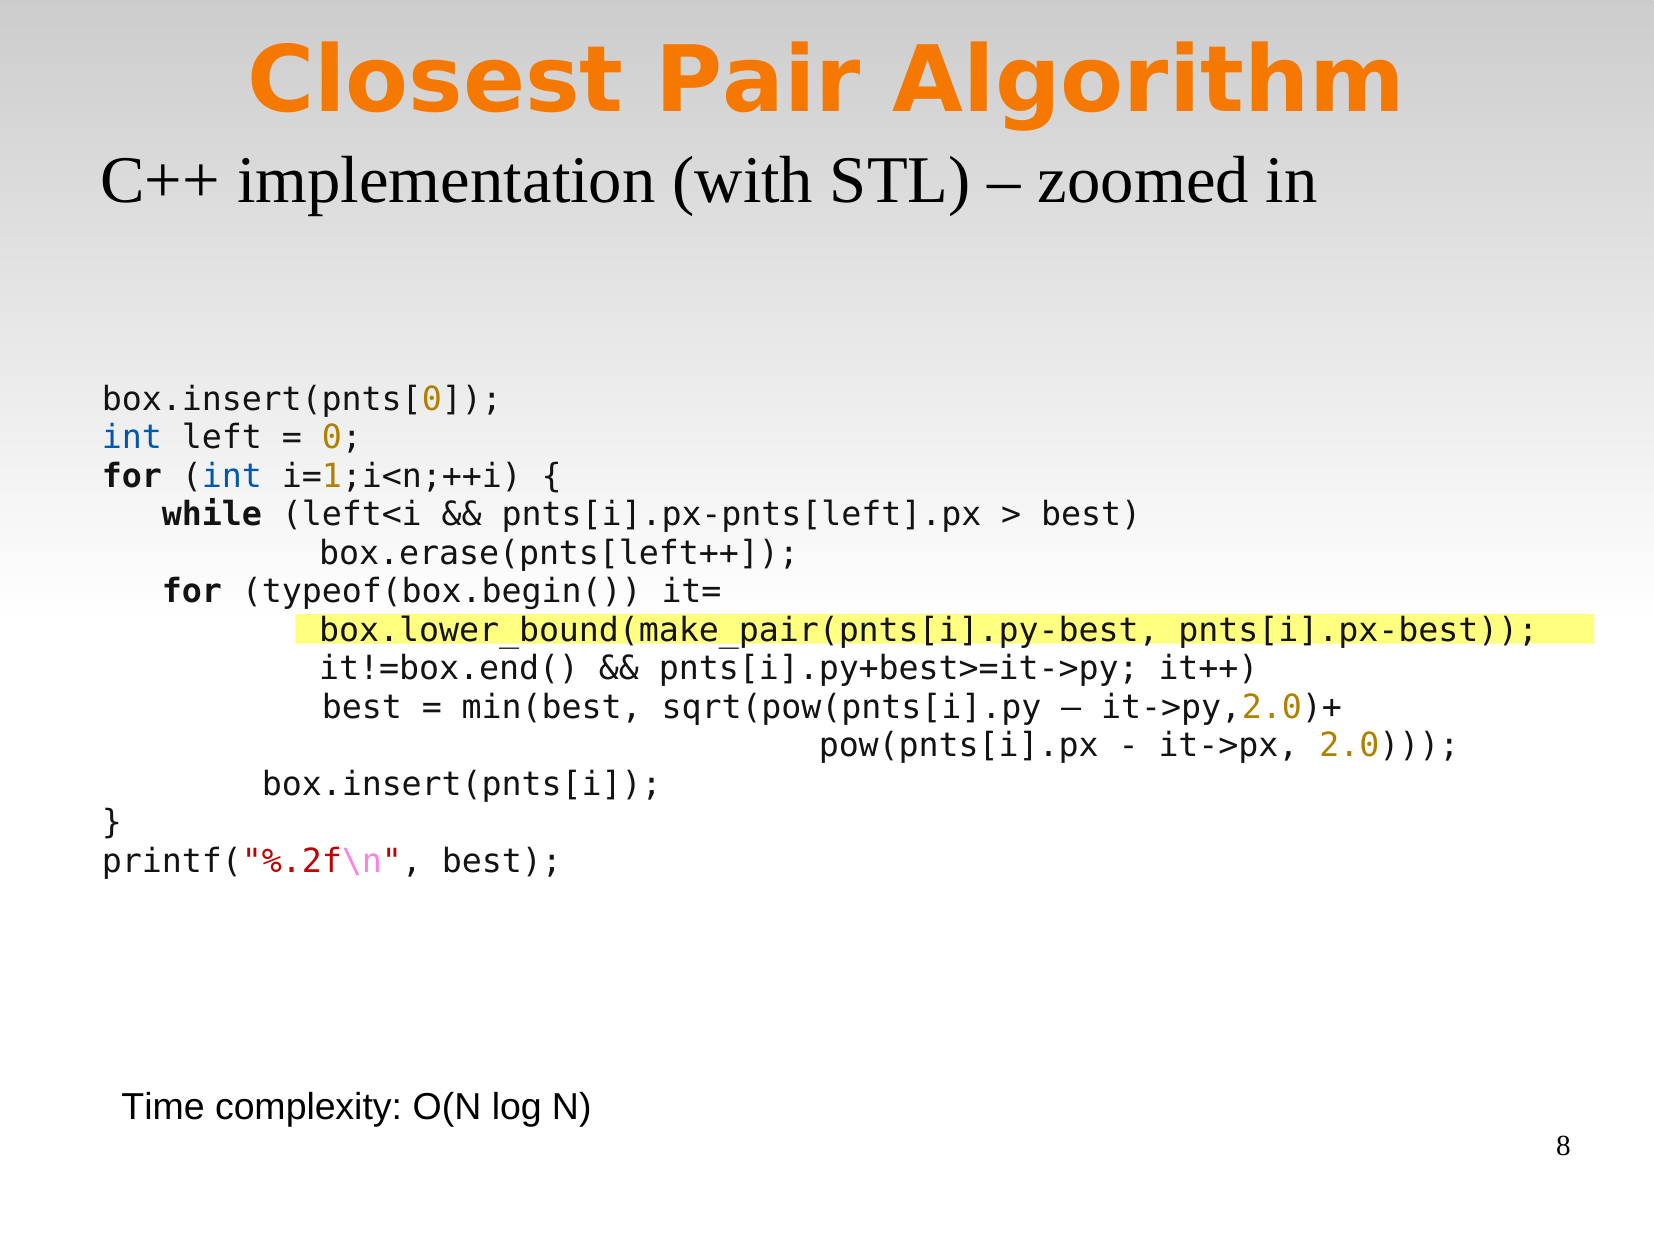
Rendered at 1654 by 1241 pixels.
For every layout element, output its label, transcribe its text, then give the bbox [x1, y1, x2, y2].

text_box box.insert(pnts[0]); int left = 0; for (int i=1;i<n;++i) { while (left<i && pnts[i].px-pnts[left].px > best) box.erase(pnts[left++]); for (typeof(box.begin()) it= box.lower_bound(make_pair(pnts[i].py-best, pnts[i].px-best)); it!=box.end() && pnts[i].py+best>=it->py; it++) best = min(best, sqrt(pow(pnts[i].py – it->py,2.0)+ pow(pnts[i].px - it->px, 2.0))); box.insert(pnts[i]); } printf("%.2f\n", best); [29, 372, 1607, 888]
title Closest Pair Algorithm [82, 0, 1571, 142]
text_box Time complexity: O(N log N) [109, 1080, 604, 1132]
list C++ implementation (with STL) – zoomed in [82, 142, 1571, 237]
